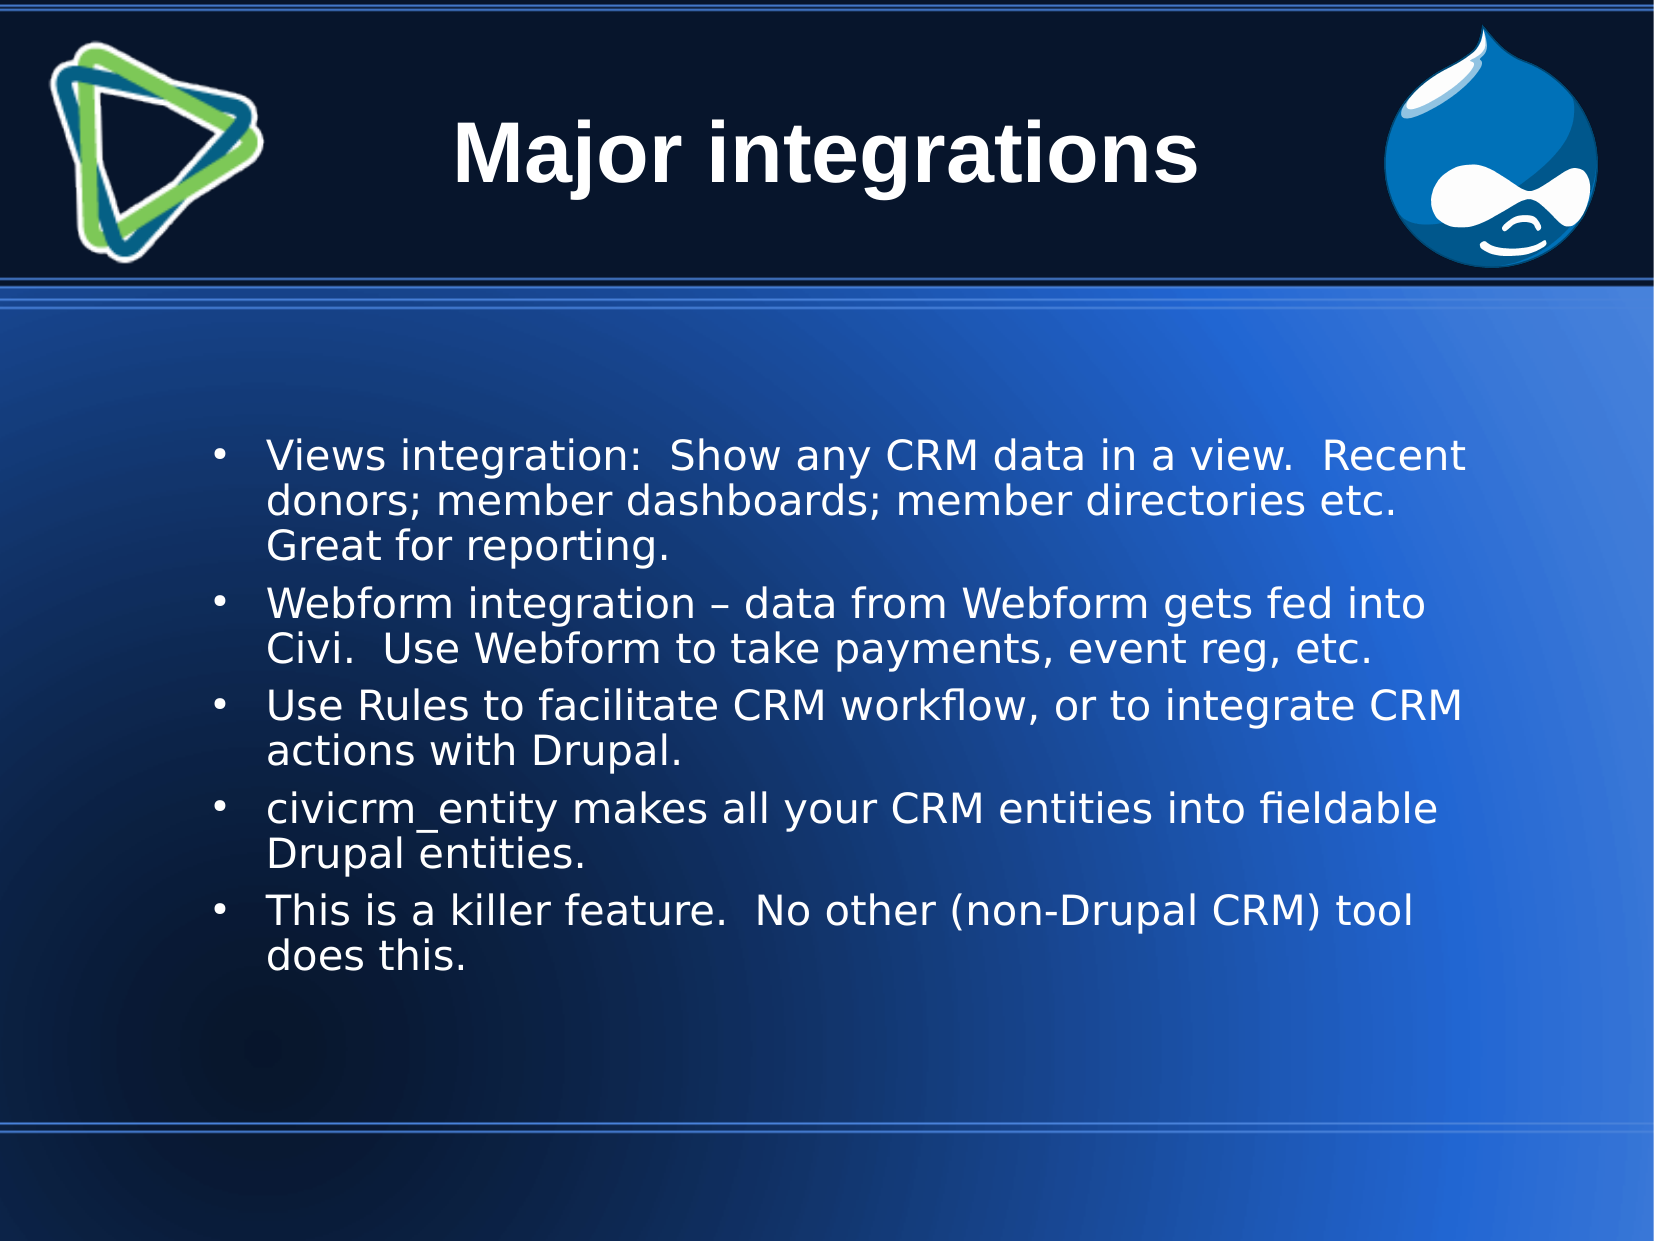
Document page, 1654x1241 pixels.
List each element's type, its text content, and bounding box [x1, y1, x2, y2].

picture [0, 0, 1654, 1241]
title Major integrations [283, 49, 1382, 257]
text_box Views integration: Show any CRM data in a view. Recent donors; member dashboards; member directories etc. Great for reporting. Webform integration – data from Webform gets fed into Civi. Use Webform to take payments, event reg, etc. Use Rules to facilitate CRM workflow, or to integrate CRM actions with Drupal. civicrm_entity makes all your CRM entities into fieldable Drupal entities. This is a killer feature. No other (non-Drupal CRM) tool does this. [180, 364, 1493, 1066]
